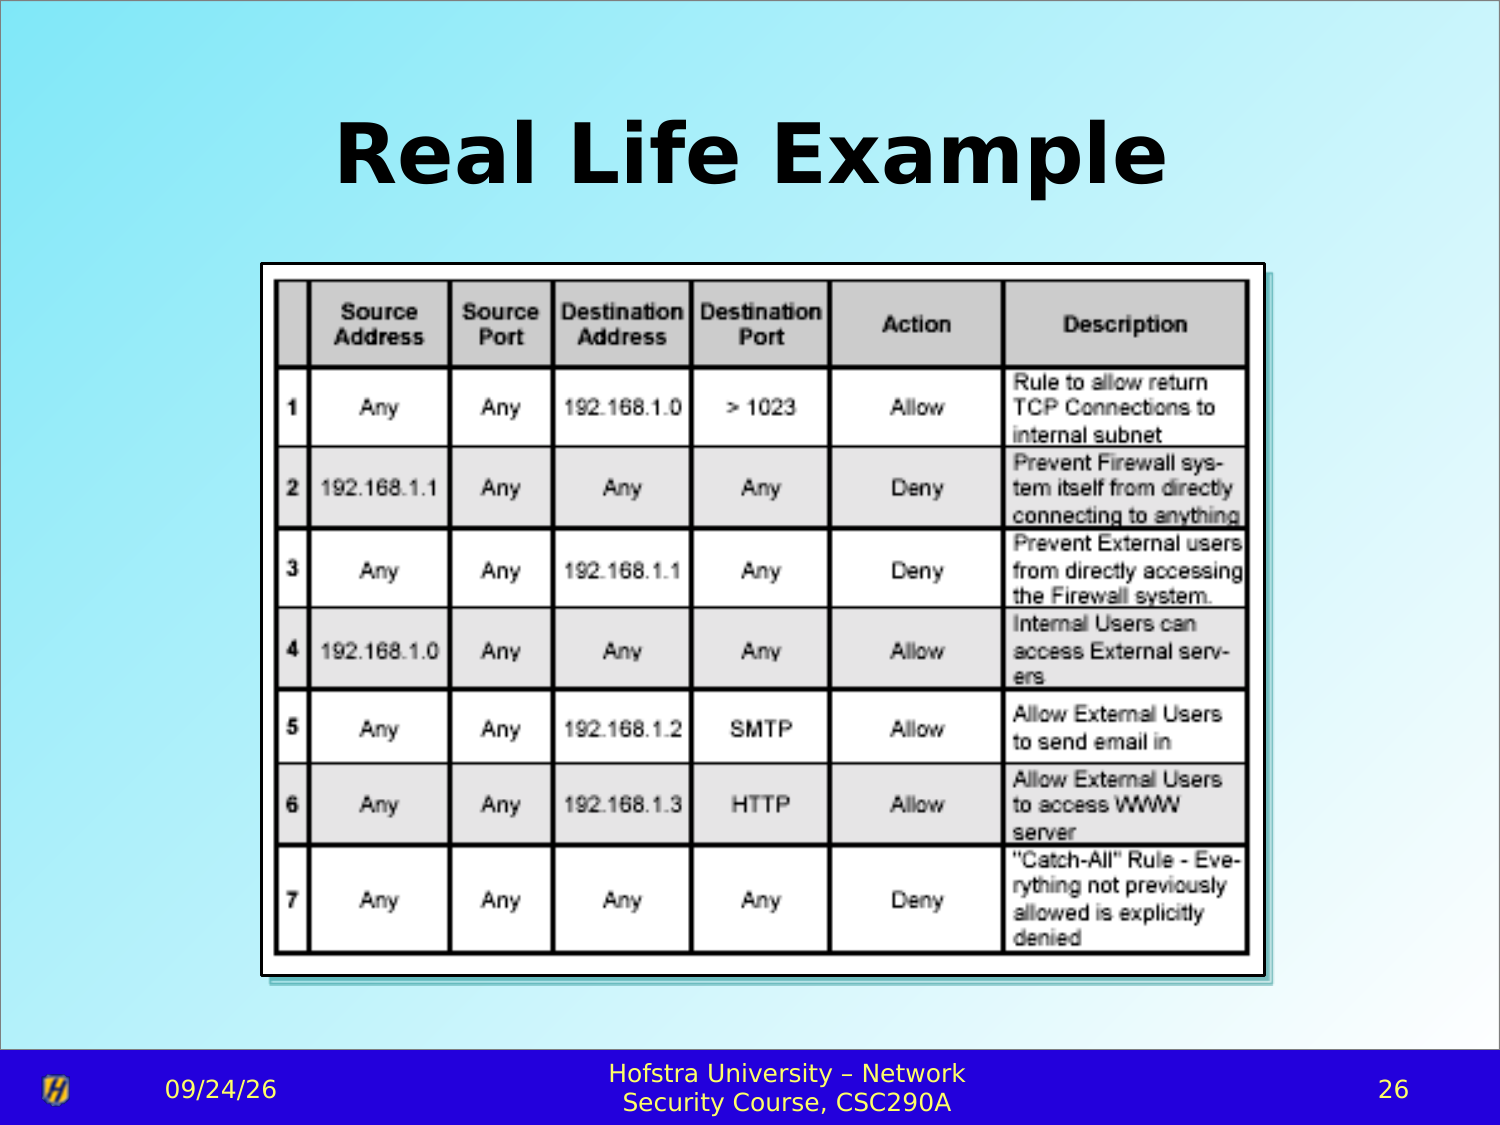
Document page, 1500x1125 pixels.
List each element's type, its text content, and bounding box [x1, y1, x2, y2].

picture [37, 1072, 76, 1110]
title Real Life Example [112, 95, 1391, 212]
picture [262, 265, 1263, 974]
